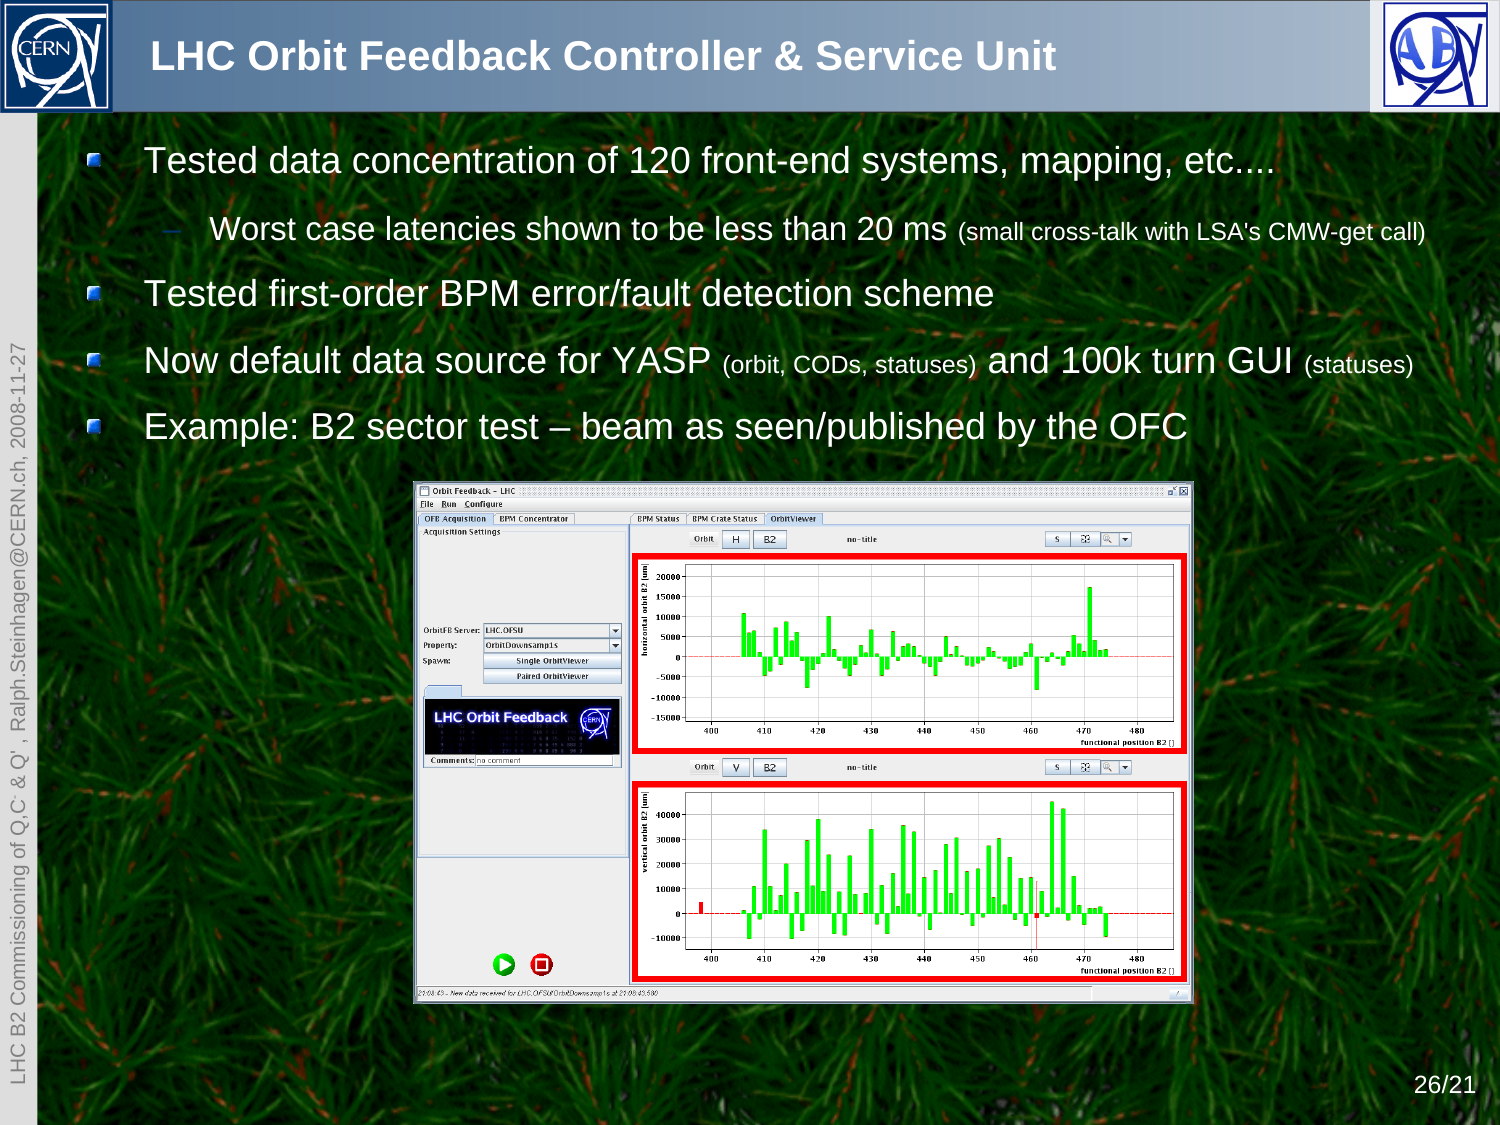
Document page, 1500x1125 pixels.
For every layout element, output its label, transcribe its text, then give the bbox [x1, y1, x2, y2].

title LHC Orbit Feedback Controller & Service Unit [150, 0, 1374, 113]
list Tested data concentration of 120 front-end systems, mapping, etc.... Worst case latencies shown to be less than 20 ms (small cross-talk with LSA's CMW-get call) Tested first-order BPM error/fault detection scheme Now default data source for YASP (orbit, CODs, statuses) and 100k turn GUI (statuses) Example: B2 sector test – beam as seen/published by the OFC [87, 137, 1438, 1016]
picture [0, 0, 1500, 1125]
picture [1382, 1, 1489, 108]
